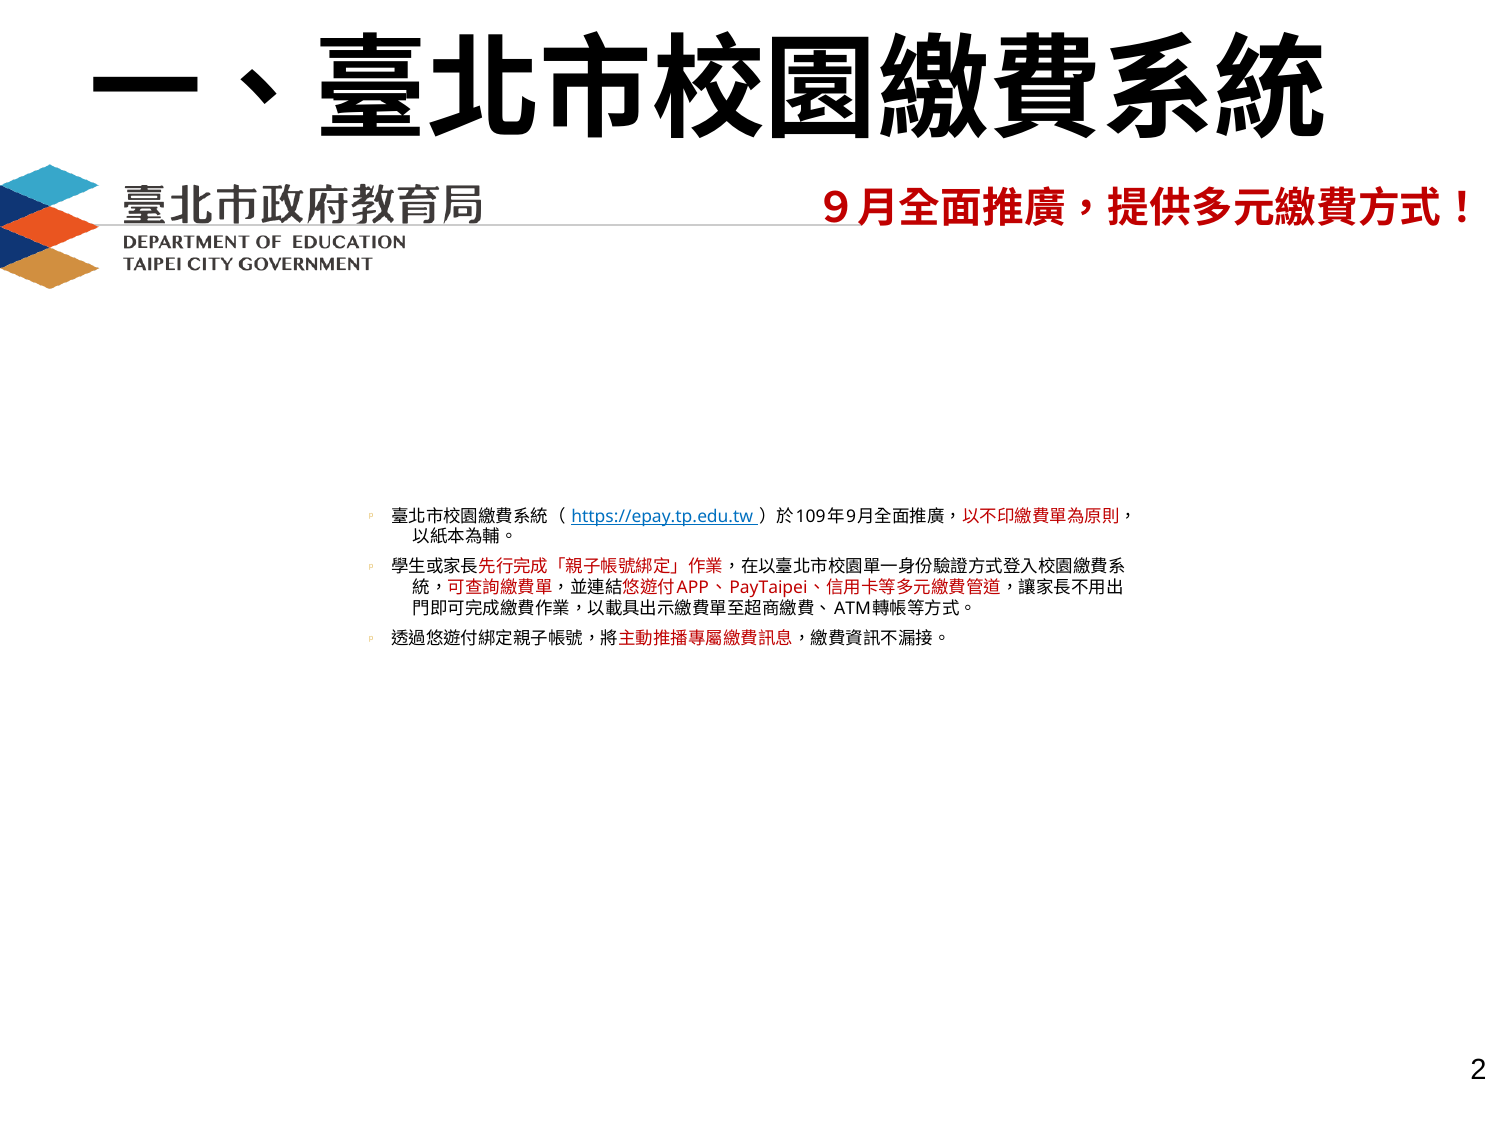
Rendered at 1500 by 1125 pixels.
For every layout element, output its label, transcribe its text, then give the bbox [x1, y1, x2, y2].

list 臺北市校園繳費系統（ https://epay.tp.edu.tw ）於109年9月全面推廣，以不印繳費單為原則，以紙本為輔。 學生或家長先行完成「親子帳號綁定」作業，在以臺北市校園單一身份驗證方式登入校園繳費系統，可查詢繳費單，並連結悠遊付APP、PayTaipei、信用卡等多元繳費管道，讓家長不用出門即可完成繳費作業，以載具出示繳費單至超商繳費、ATM轉帳等方式。 透過悠遊付綁定親子帳號，將主動推播專屬繳費訊息，繳費資訊不漏接。 [58, 325, 1447, 1043]
text_box ９月全面推廣，提供多元繳費方式！ [800, 158, 1476, 254]
text_box 一、臺北市校園繳費系統 [62, 0, 1500, 206]
text_box 2 [1455, 1042, 1500, 1103]
